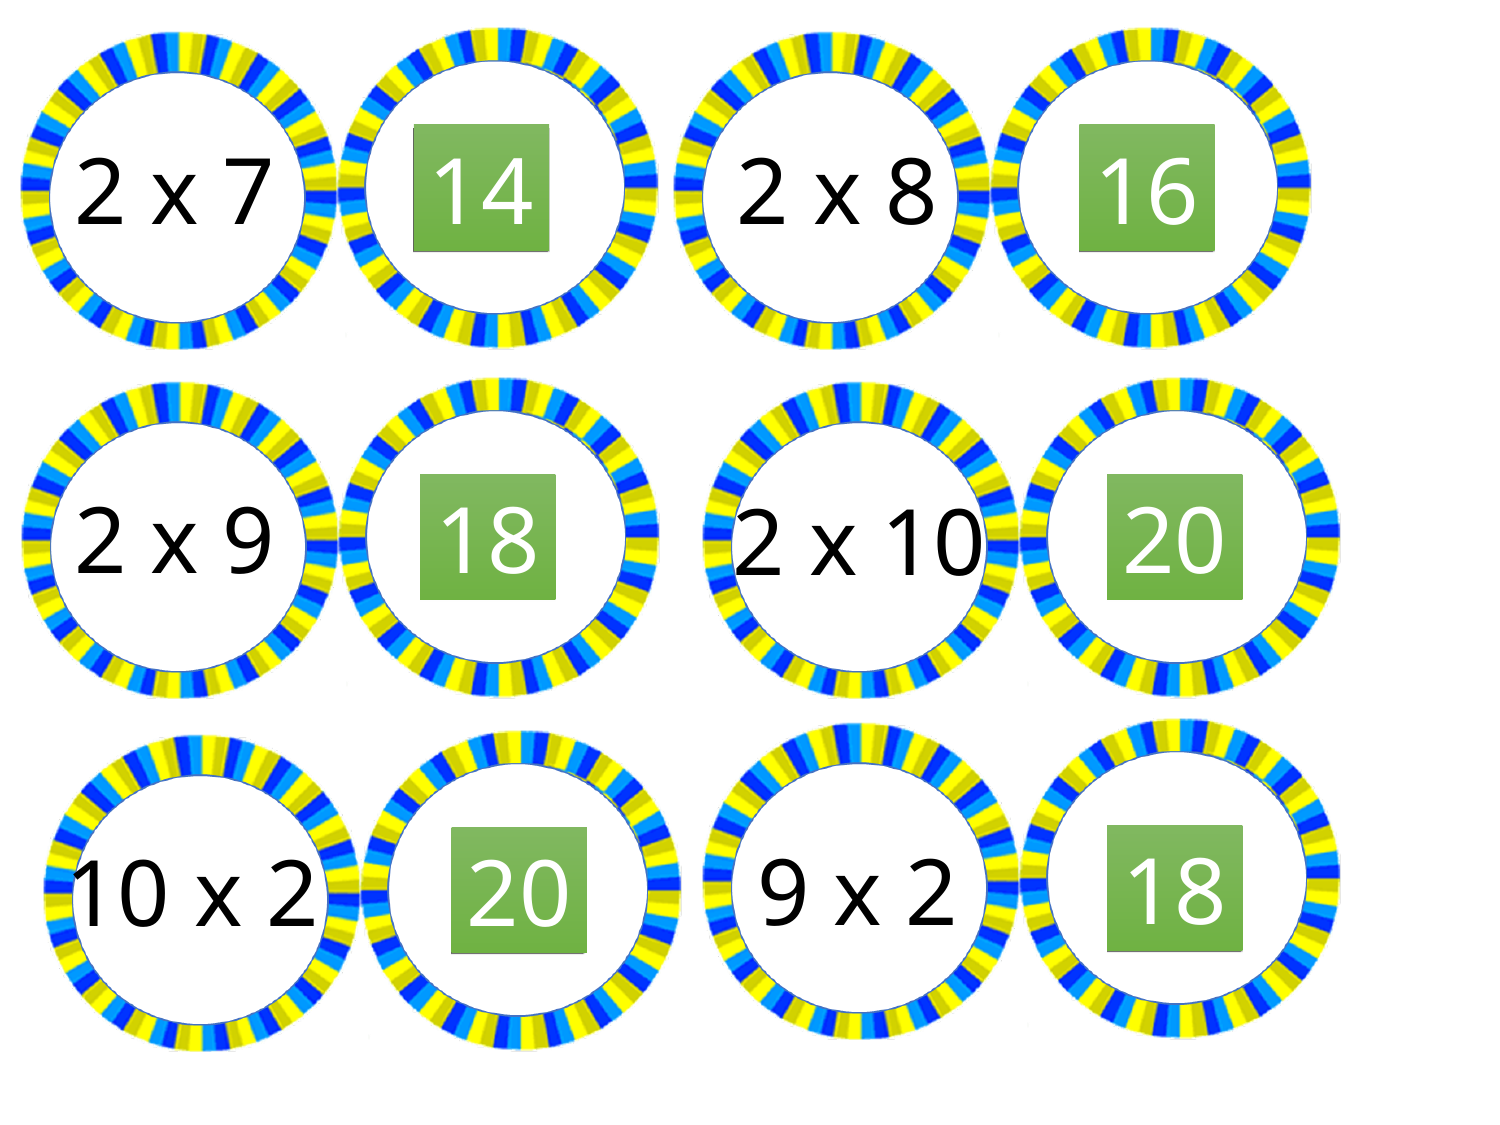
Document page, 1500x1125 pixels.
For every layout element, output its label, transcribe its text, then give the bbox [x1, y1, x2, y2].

picture [42, 729, 682, 1052]
text_box 20 [452, 828, 587, 953]
text_box 2 x 7 [59, 125, 291, 250]
text_box 16 [1079, 125, 1215, 250]
text_box 2 x 8 [722, 125, 953, 250]
picture [701, 376, 1341, 699]
text_box 18 [1107, 825, 1242, 950]
picture [19, 26, 659, 350]
text_box 10 x 2 [50, 828, 334, 953]
text_box 2 x 10 [718, 476, 1002, 601]
text_box 18 [420, 474, 555, 599]
text_box 20 [1107, 474, 1242, 599]
picture [20, 376, 660, 699]
picture [701, 717, 1341, 1040]
picture [672, 26, 1312, 350]
text_box 14 [414, 125, 549, 250]
text_box 2 x 9 [59, 474, 291, 599]
text_box 9 x 2 [742, 826, 974, 951]
